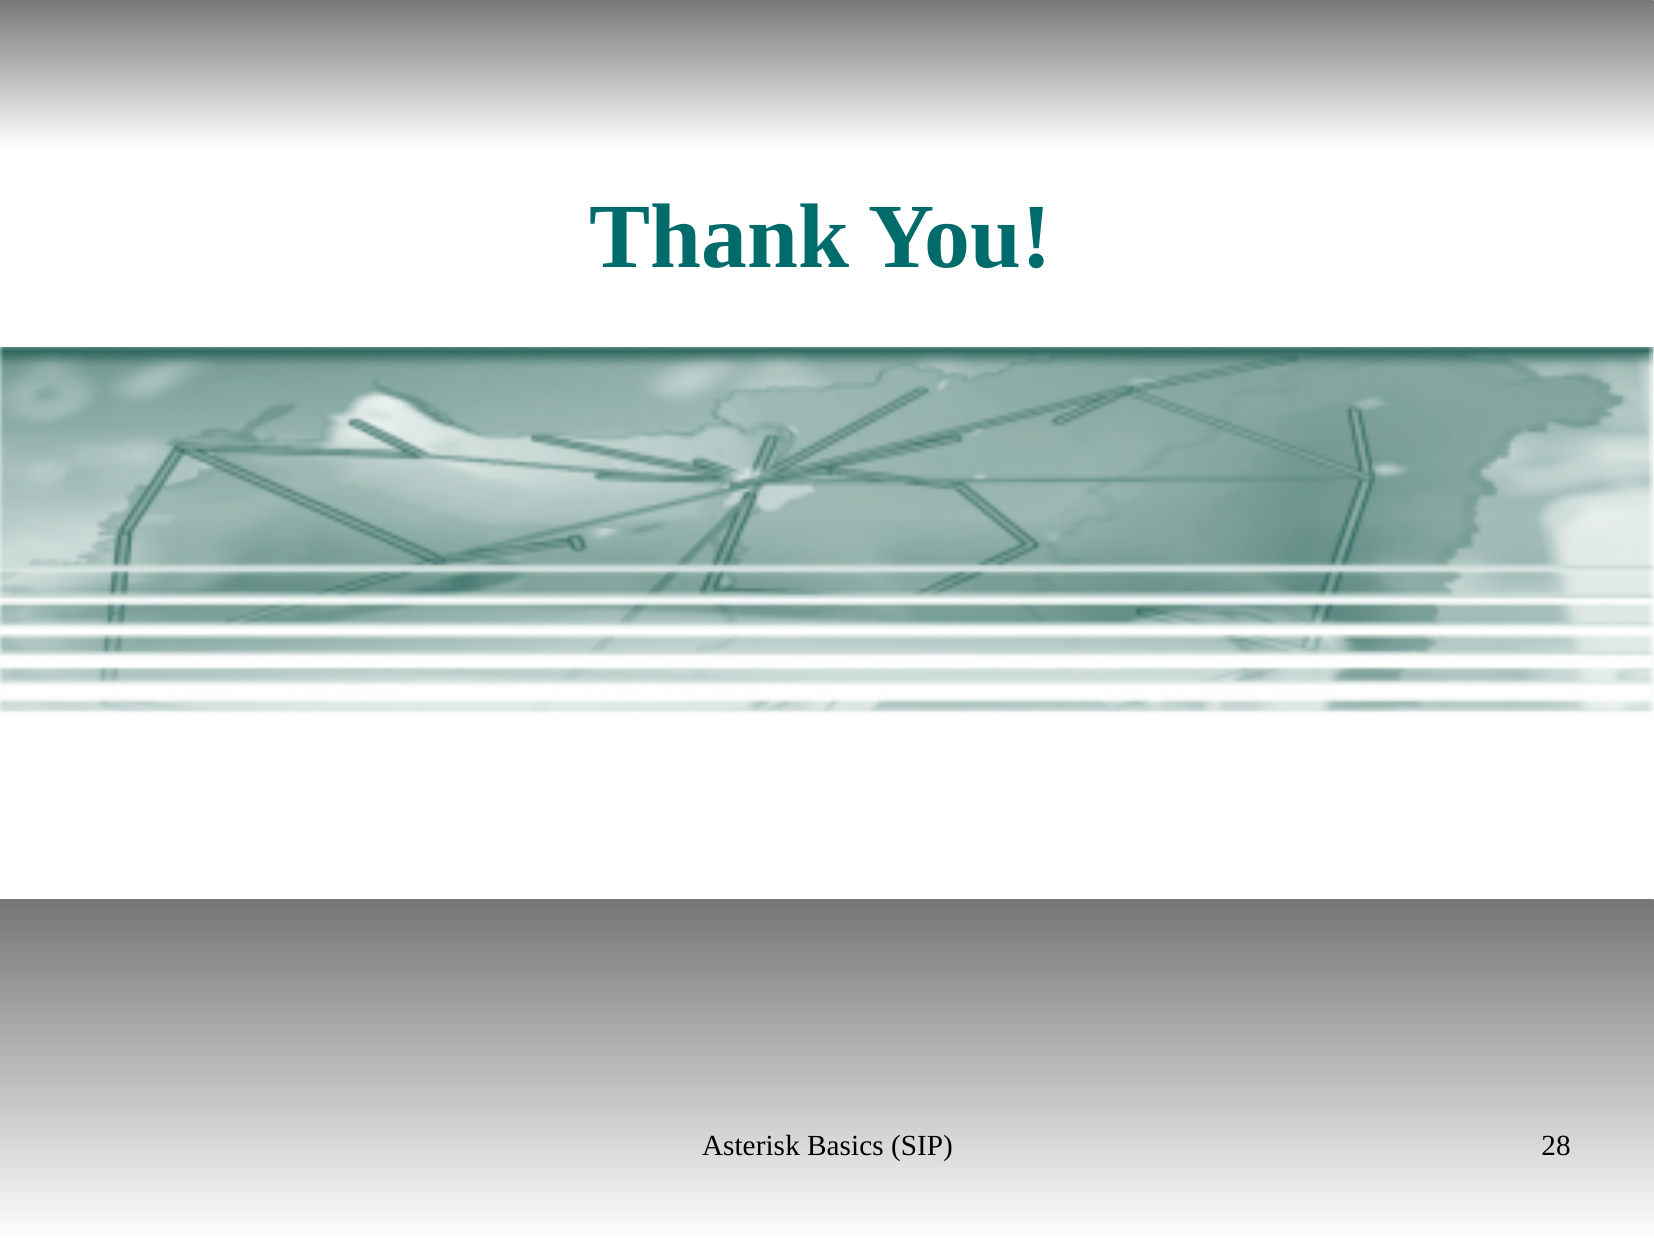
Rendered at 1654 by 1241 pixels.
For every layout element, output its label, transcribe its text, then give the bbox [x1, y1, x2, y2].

picture [0, 347, 1654, 739]
title Thank You! [76, 118, 1565, 355]
